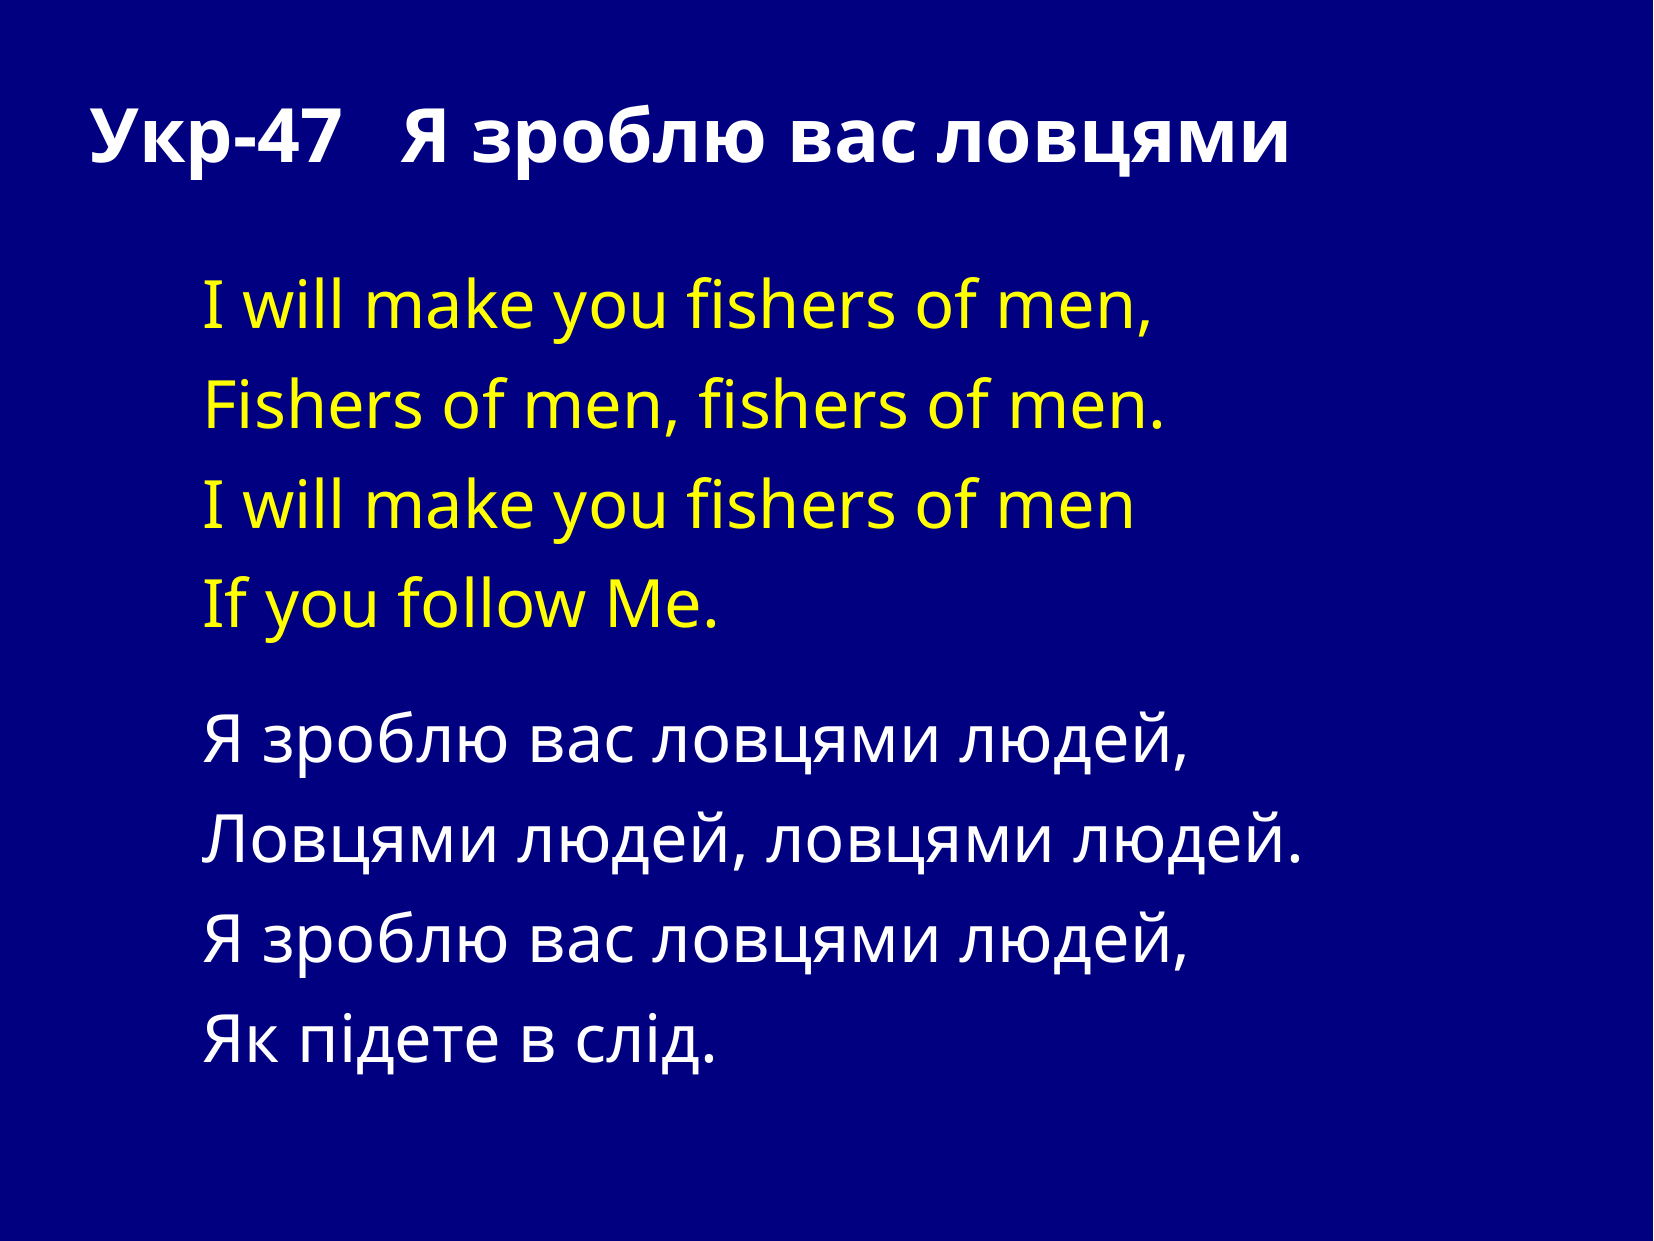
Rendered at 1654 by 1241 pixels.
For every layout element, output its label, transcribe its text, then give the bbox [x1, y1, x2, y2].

text_box Я зроблю вас ловцями людей, Ловцями людей, ловцями людей. Я зроблю вас ловцями людей, Як підете в слід. [75, 675, 1576, 1163]
text_box I will make you fishers of men, Fishers of men, fishers of men. I will make you fishers of men If you follow Me. [75, 188, 1576, 638]
text_box Укр-47 Я зроблю вас ловцями [75, 75, 1576, 188]
